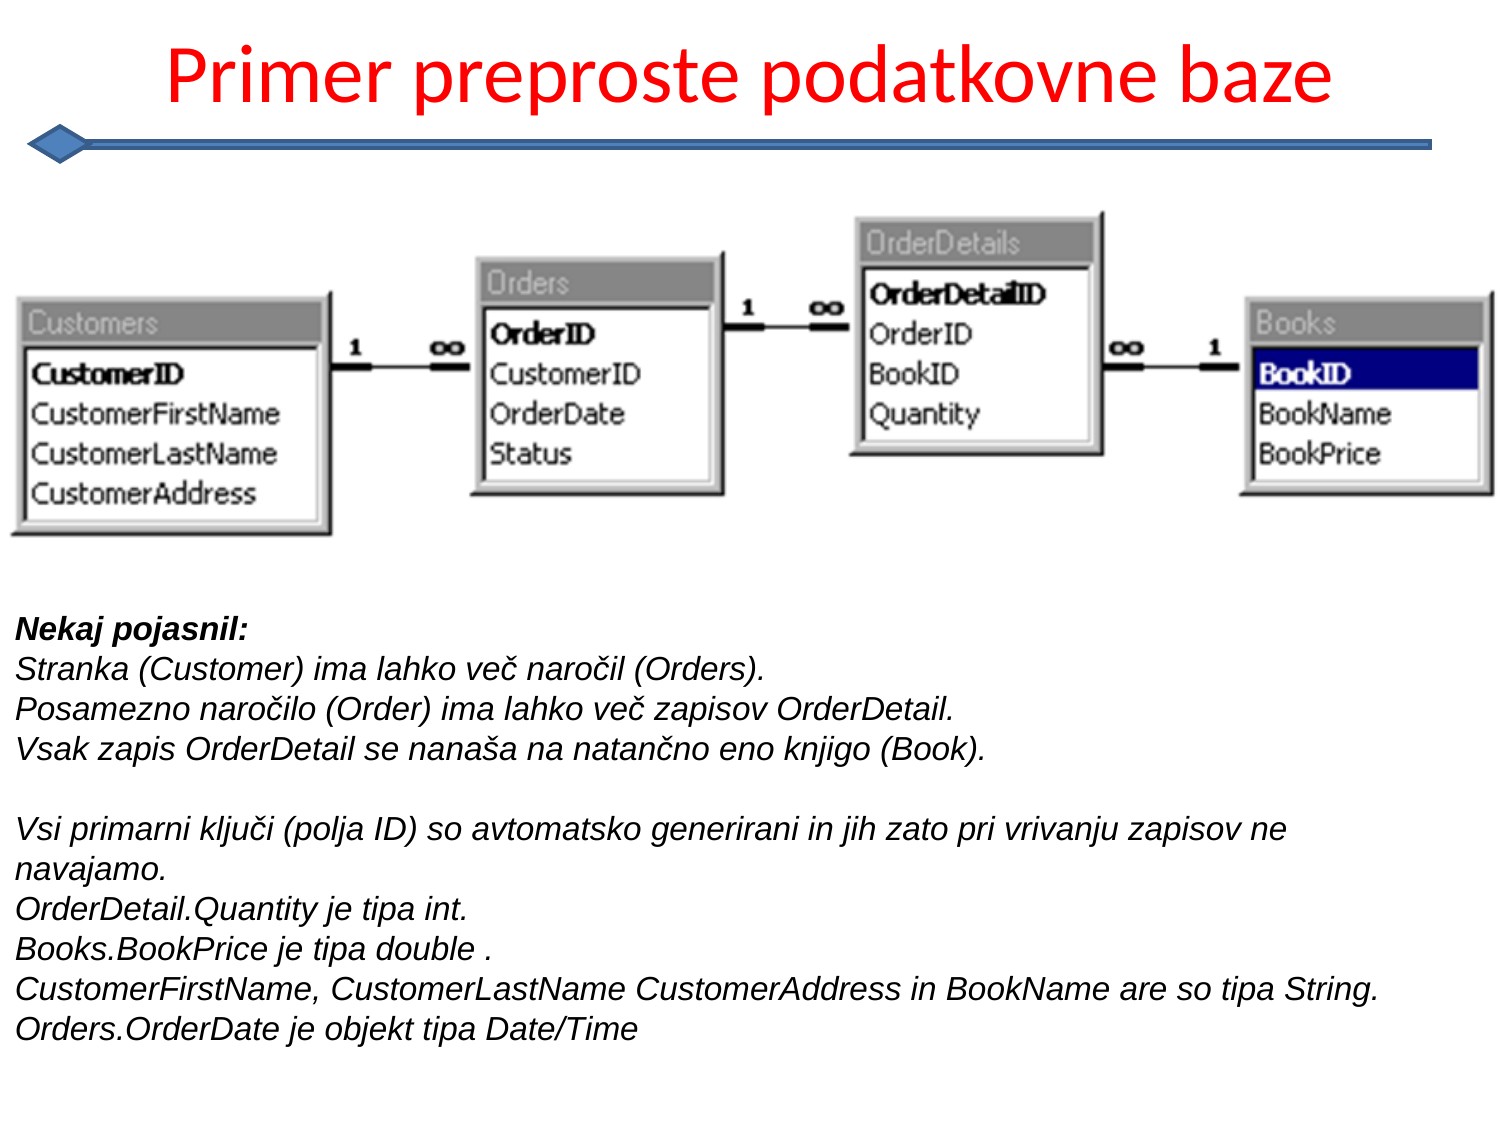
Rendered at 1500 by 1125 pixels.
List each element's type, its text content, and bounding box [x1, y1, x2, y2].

picture [5, 199, 1500, 543]
title Primer preproste podatkovne baze [75, 0, 1426, 138]
text_box Nekaj pojasnil: Stranka (Customer) ima lahko več naročil (Orders). Posamezno naročilo (Order) ima lahko več zapisov OrderDetail. Vsak zapis OrderDetail se nanaša na natančno eno knjigo (Book). Vsi primarni ključi (polja ID) so avtomatsko generirani in jih zato pri vrivanju zapisov ne navajamo. OrderDetail.Quantity je tipa int. Books.BookPrice je tipa double . CustomerFirstName, CustomerLastName CustomerAddress in BookName are so tipa String. Orders.OrderDate je objekt tipa Date/Time [0, 599, 1438, 1095]
